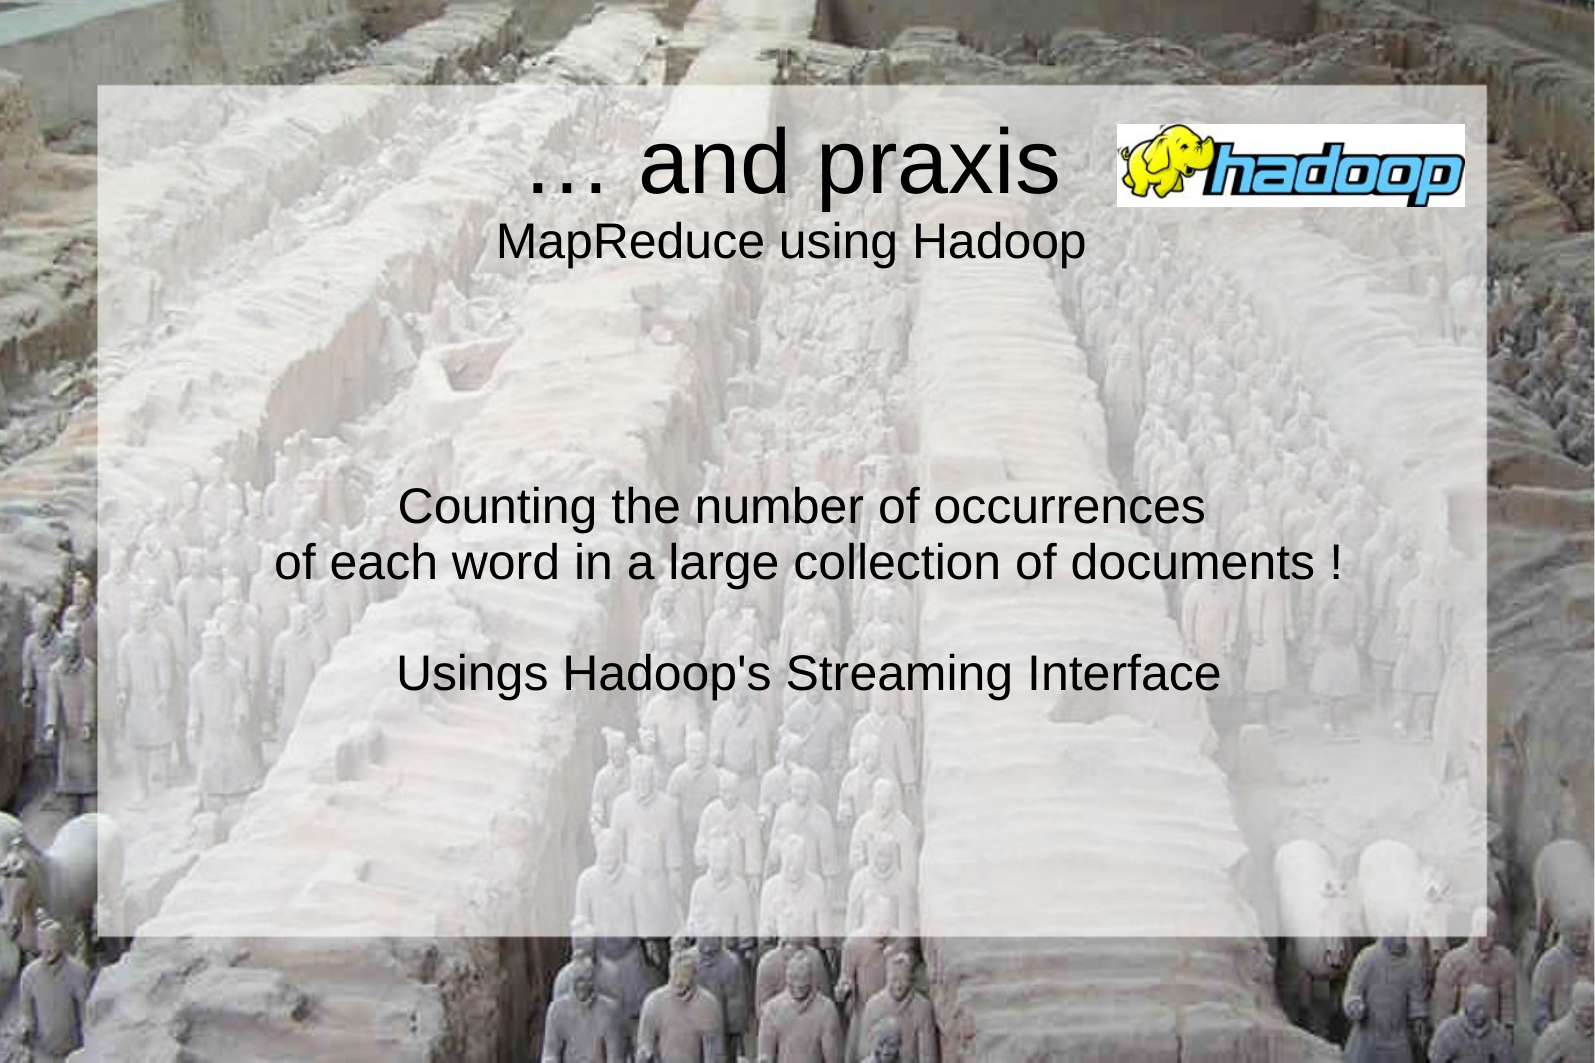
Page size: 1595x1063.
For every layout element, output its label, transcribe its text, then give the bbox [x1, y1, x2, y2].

picture [0, 0, 1595, 1063]
text_box Counting the number of occurrences of each word in a large collection of documents ! Usings Hadoop's Streaming Interface [259, 470, 1359, 709]
title … and praxis MapReduce using Hadoop [130, 100, 1453, 279]
